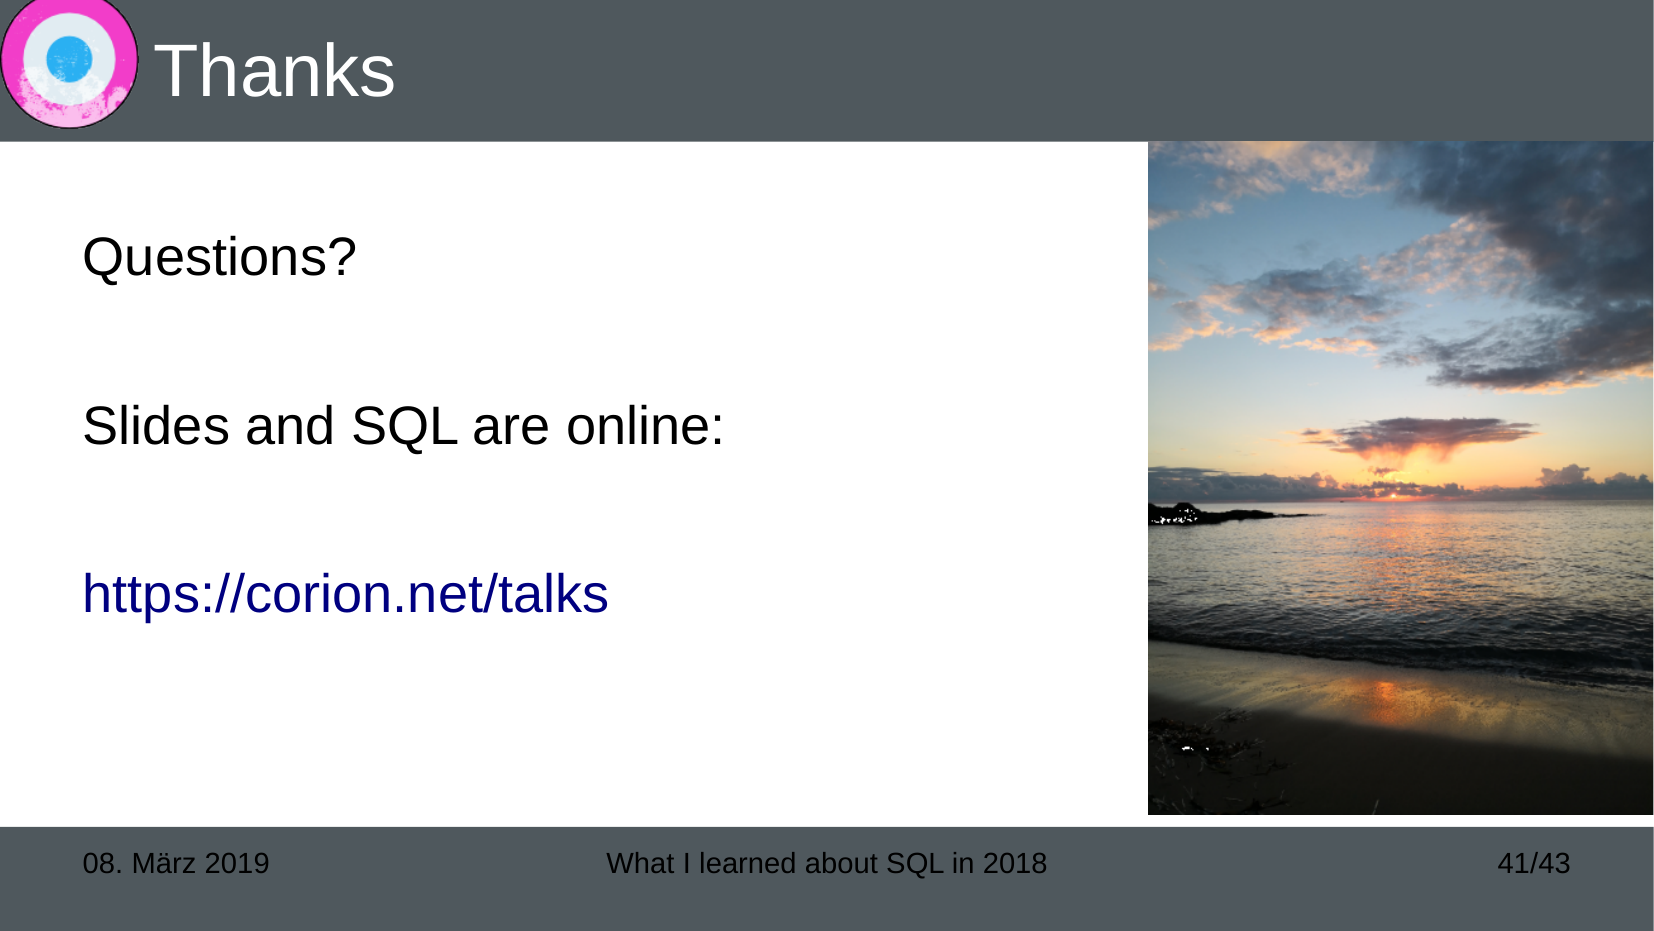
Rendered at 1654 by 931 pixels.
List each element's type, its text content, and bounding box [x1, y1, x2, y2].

picture [0, 0, 228, 148]
list Questions? Slides and SQL are online: https://corion.net/talks [82, 141, 809, 815]
title Thanks [153, 5, 1654, 136]
picture [1148, 141, 1654, 815]
